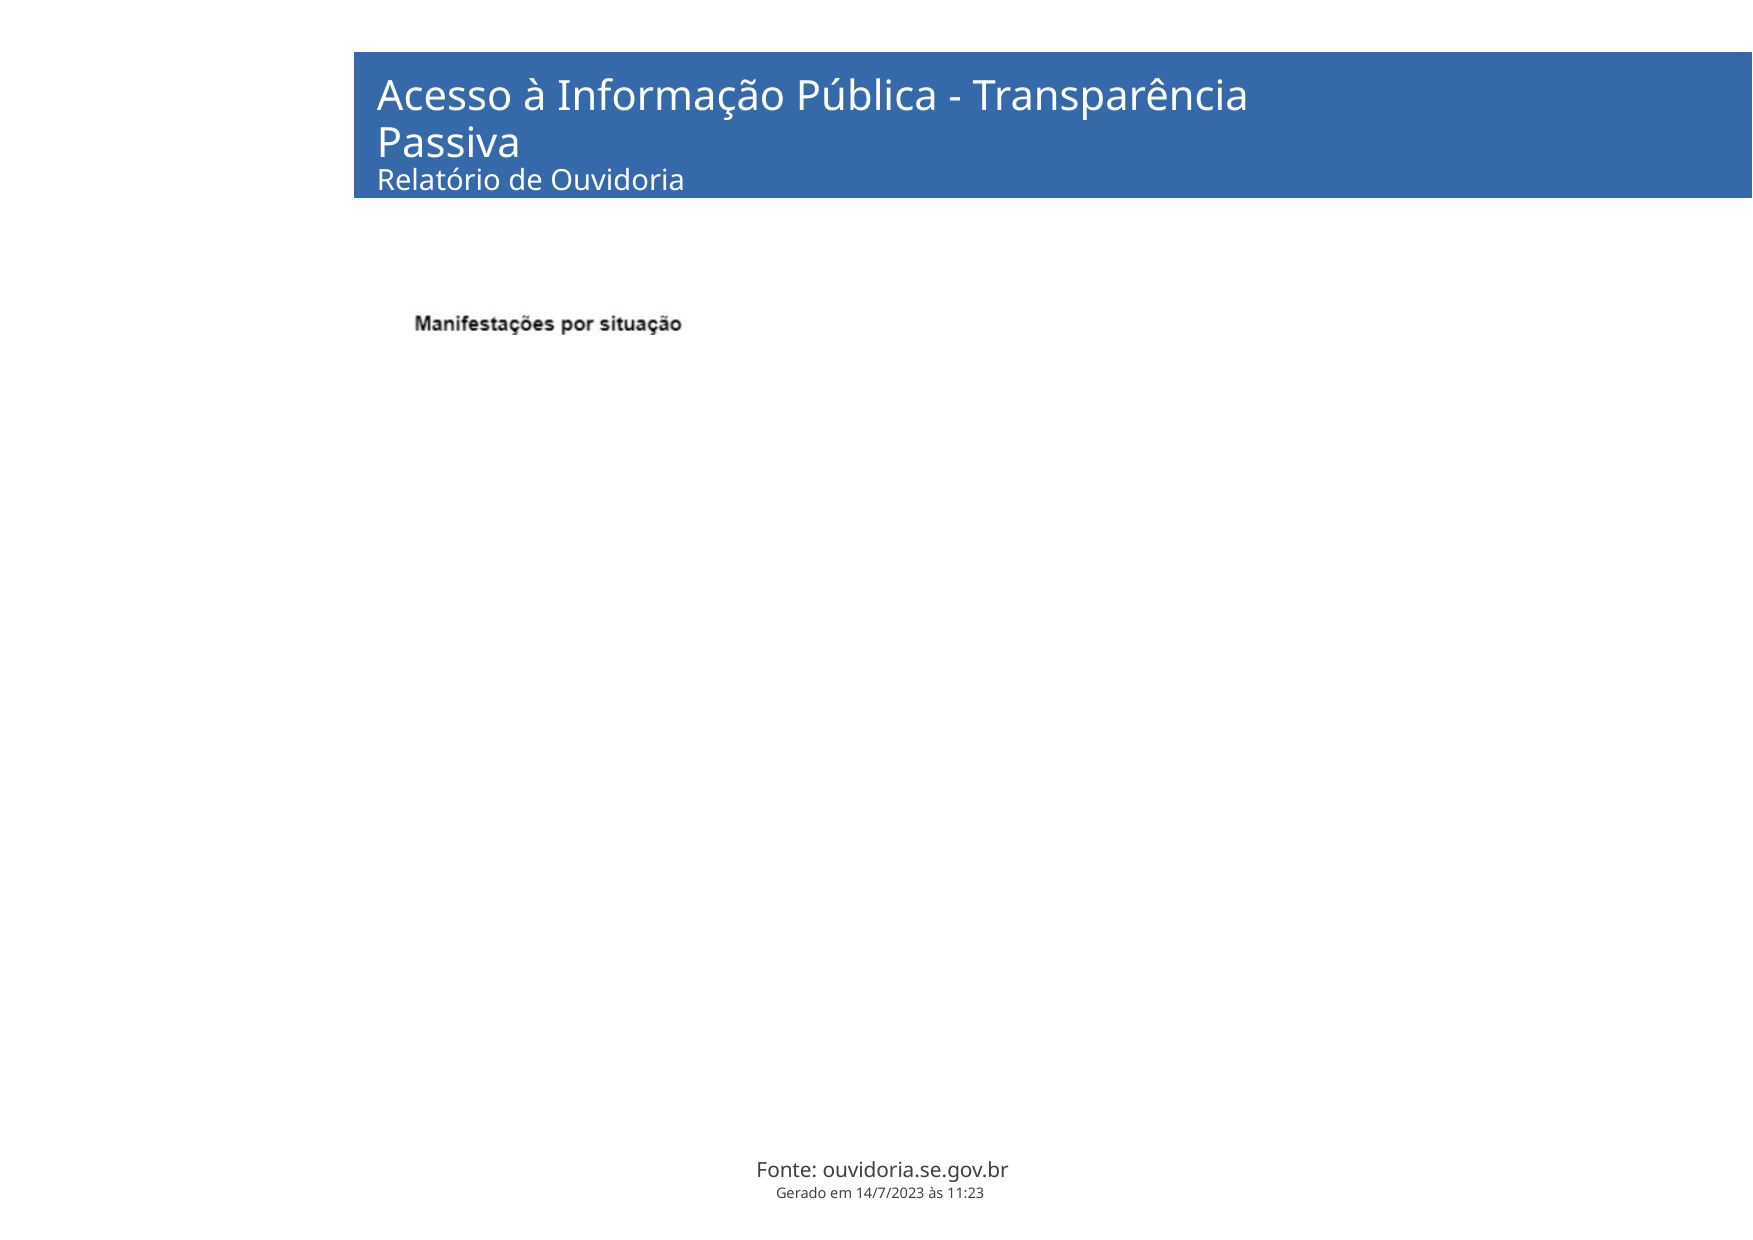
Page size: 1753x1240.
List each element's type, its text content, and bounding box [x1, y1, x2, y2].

text_box Acesso à Informação Pública - Transparência Passiva Relatório de Ouvidoria SETUR - Junho a Junho de 2023 [376, 72, 1403, 228]
text_box [155, 211, 1599, 1028]
text_box Fonte: ouvidoria.se.gov.br Gerado em 14/7/2023 às 11:23 [756, 1158, 1023, 1202]
text_box [354, 52, 1752, 198]
